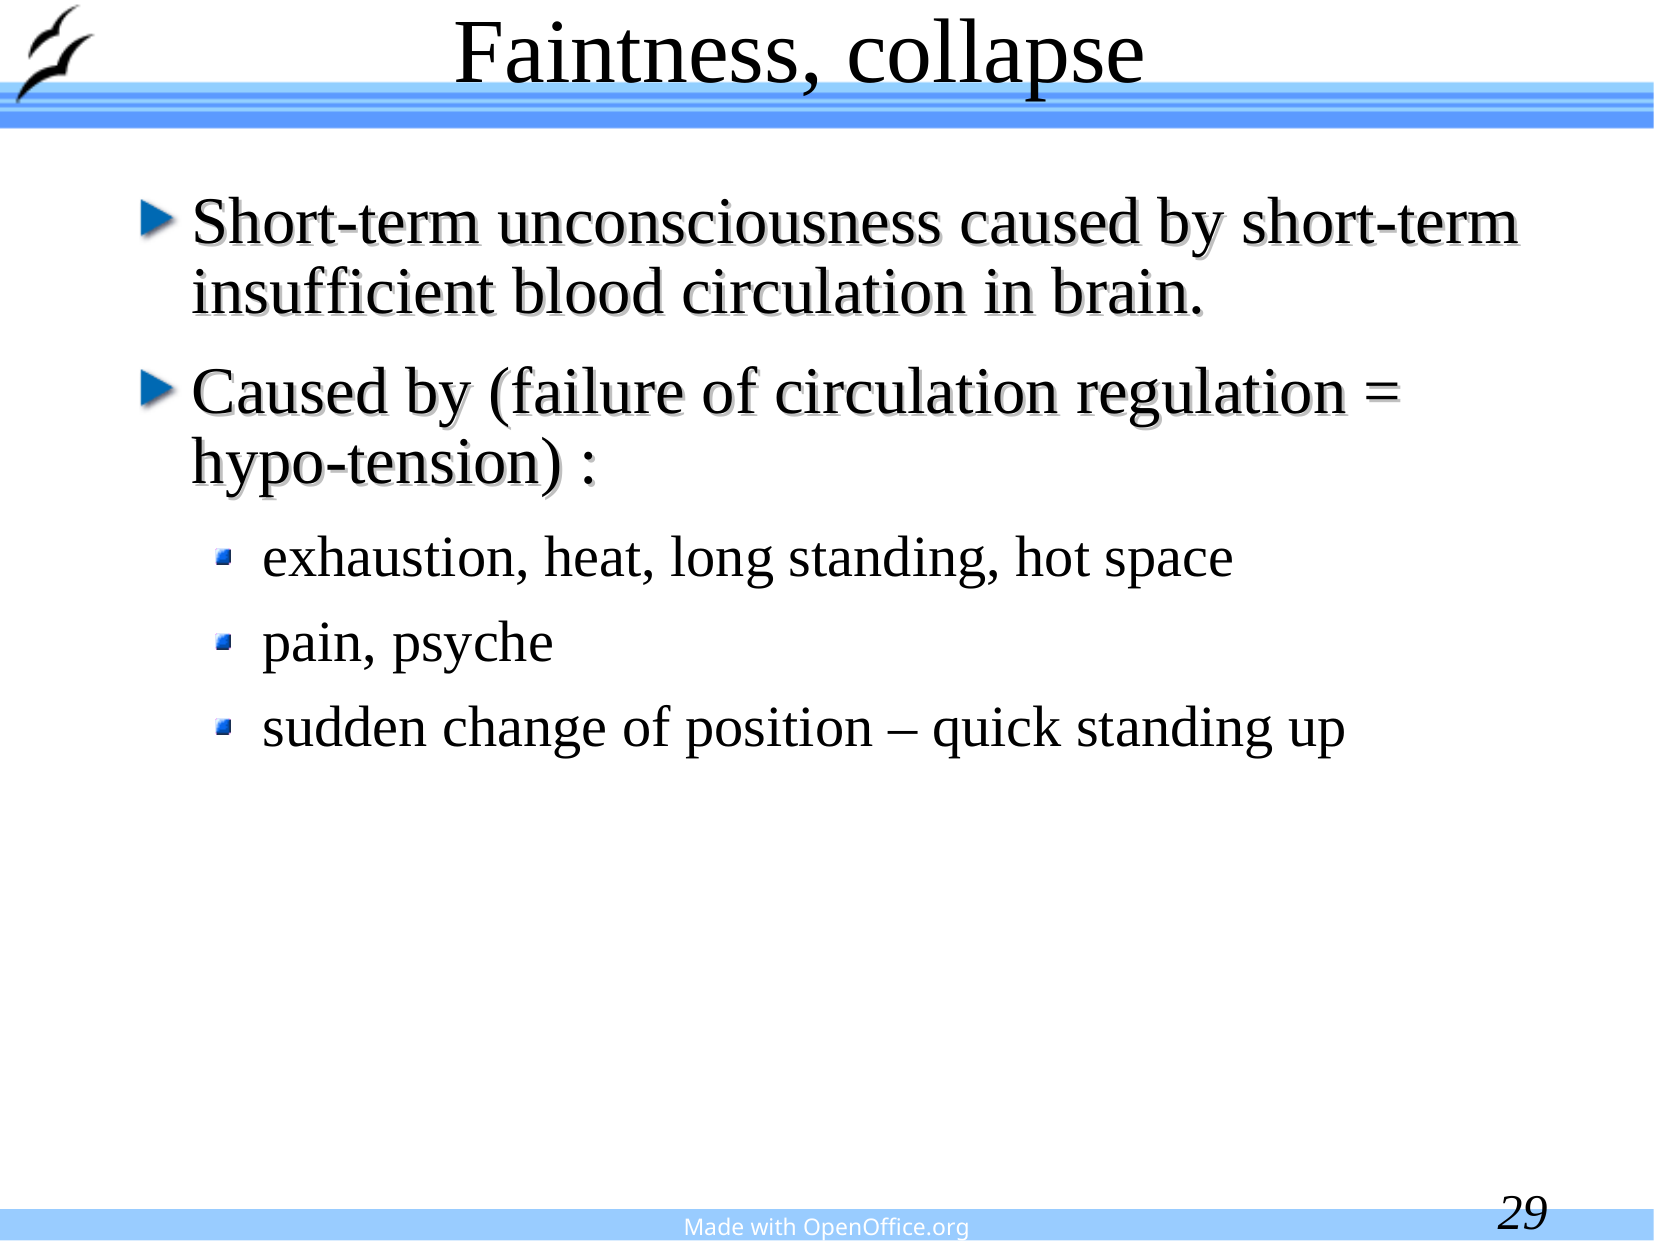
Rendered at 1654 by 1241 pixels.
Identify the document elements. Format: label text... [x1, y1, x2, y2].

picture [0, 0, 1654, 133]
list Short-term unconsciousness caused by short-term insufficient blood circulation in brain. Caused by (failure of circulation regulation = hypo-tension) : exhaustion, heat, long standing, hot space pain, psyche sudden change of position – quick standing up [120, 186, 1534, 1195]
title Faintness, collapse [94, 0, 1507, 107]
